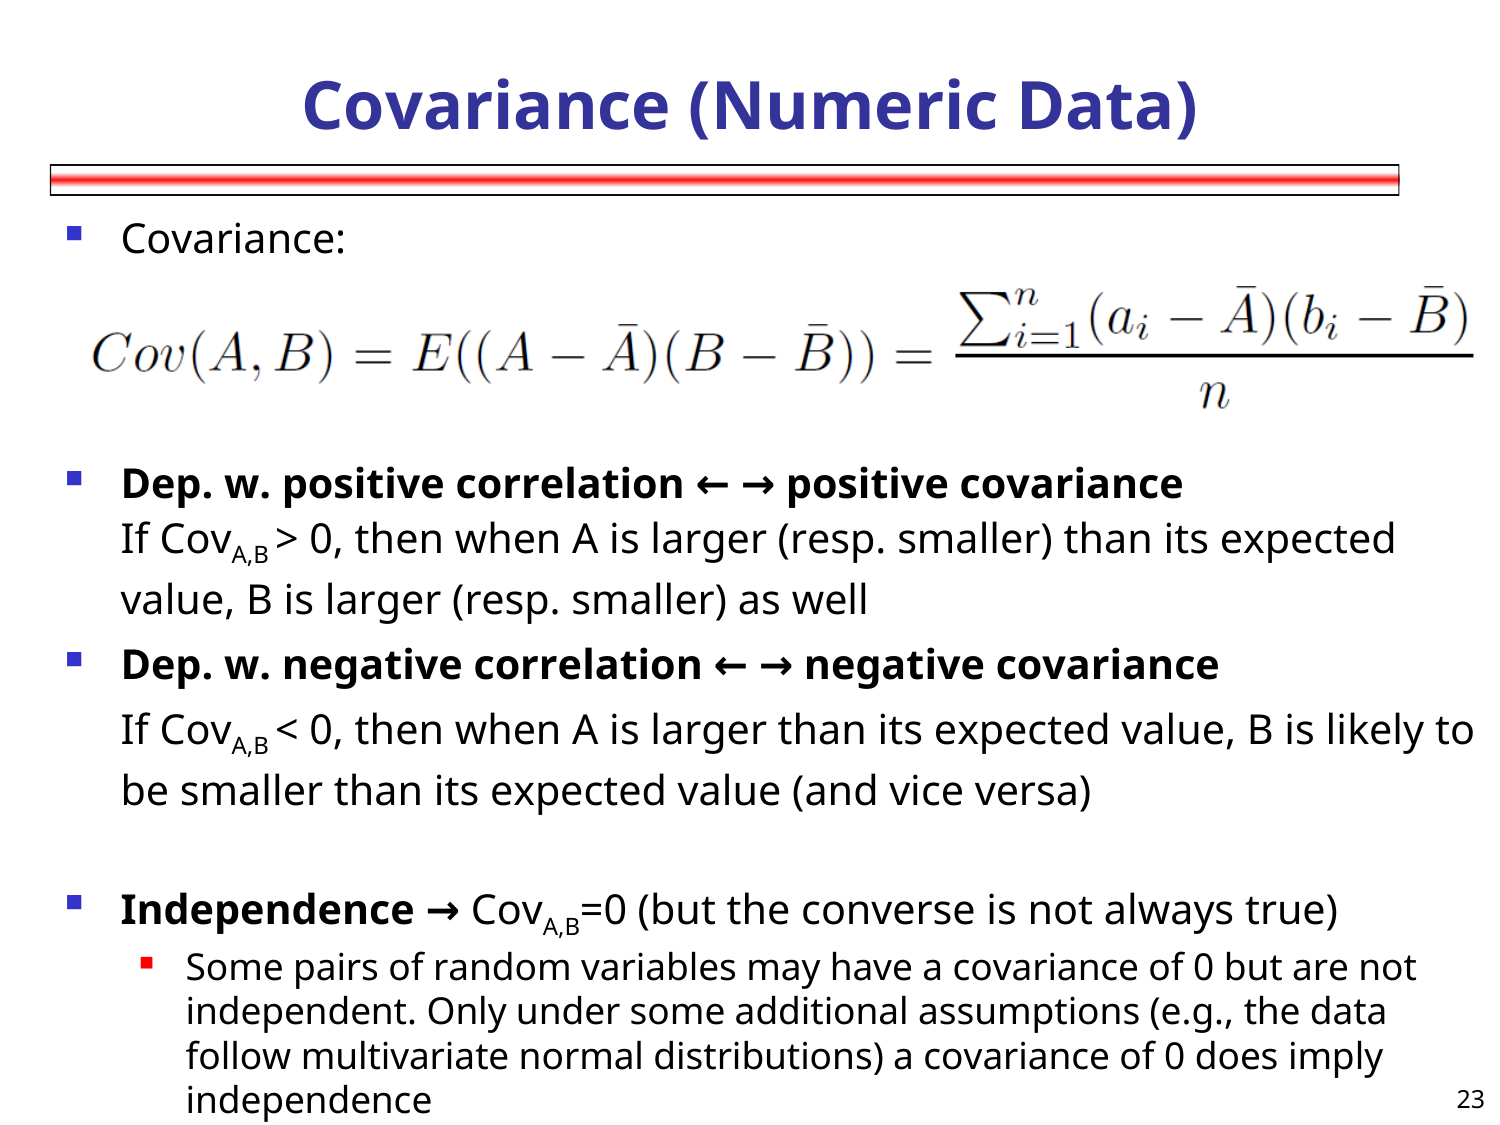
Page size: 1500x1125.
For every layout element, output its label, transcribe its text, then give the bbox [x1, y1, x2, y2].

title Covariance (Numeric Data) [0, 49, 1500, 150]
list Covariance: Dep. w. positive correlation ← → positive covariance If CovA,B > 0, then when A is larger (resp. smaller) than its expected value, B is larger (resp. smaller) as well Dep. w. negative correlation ← → negative covariance If CovA,B < 0, then when A is larger than its expected value, B is likely to be smaller than its expected value (and vice versa) Independence → CovA,B=0 (but the converse is not always true) Some pairs of random variables may have a covariance of 0 but are not independent. Only under some additional assumptions (e.g., the data follow multivariate normal distributions) a covariance of 0 does imply independence [49, 200, 1500, 1125]
